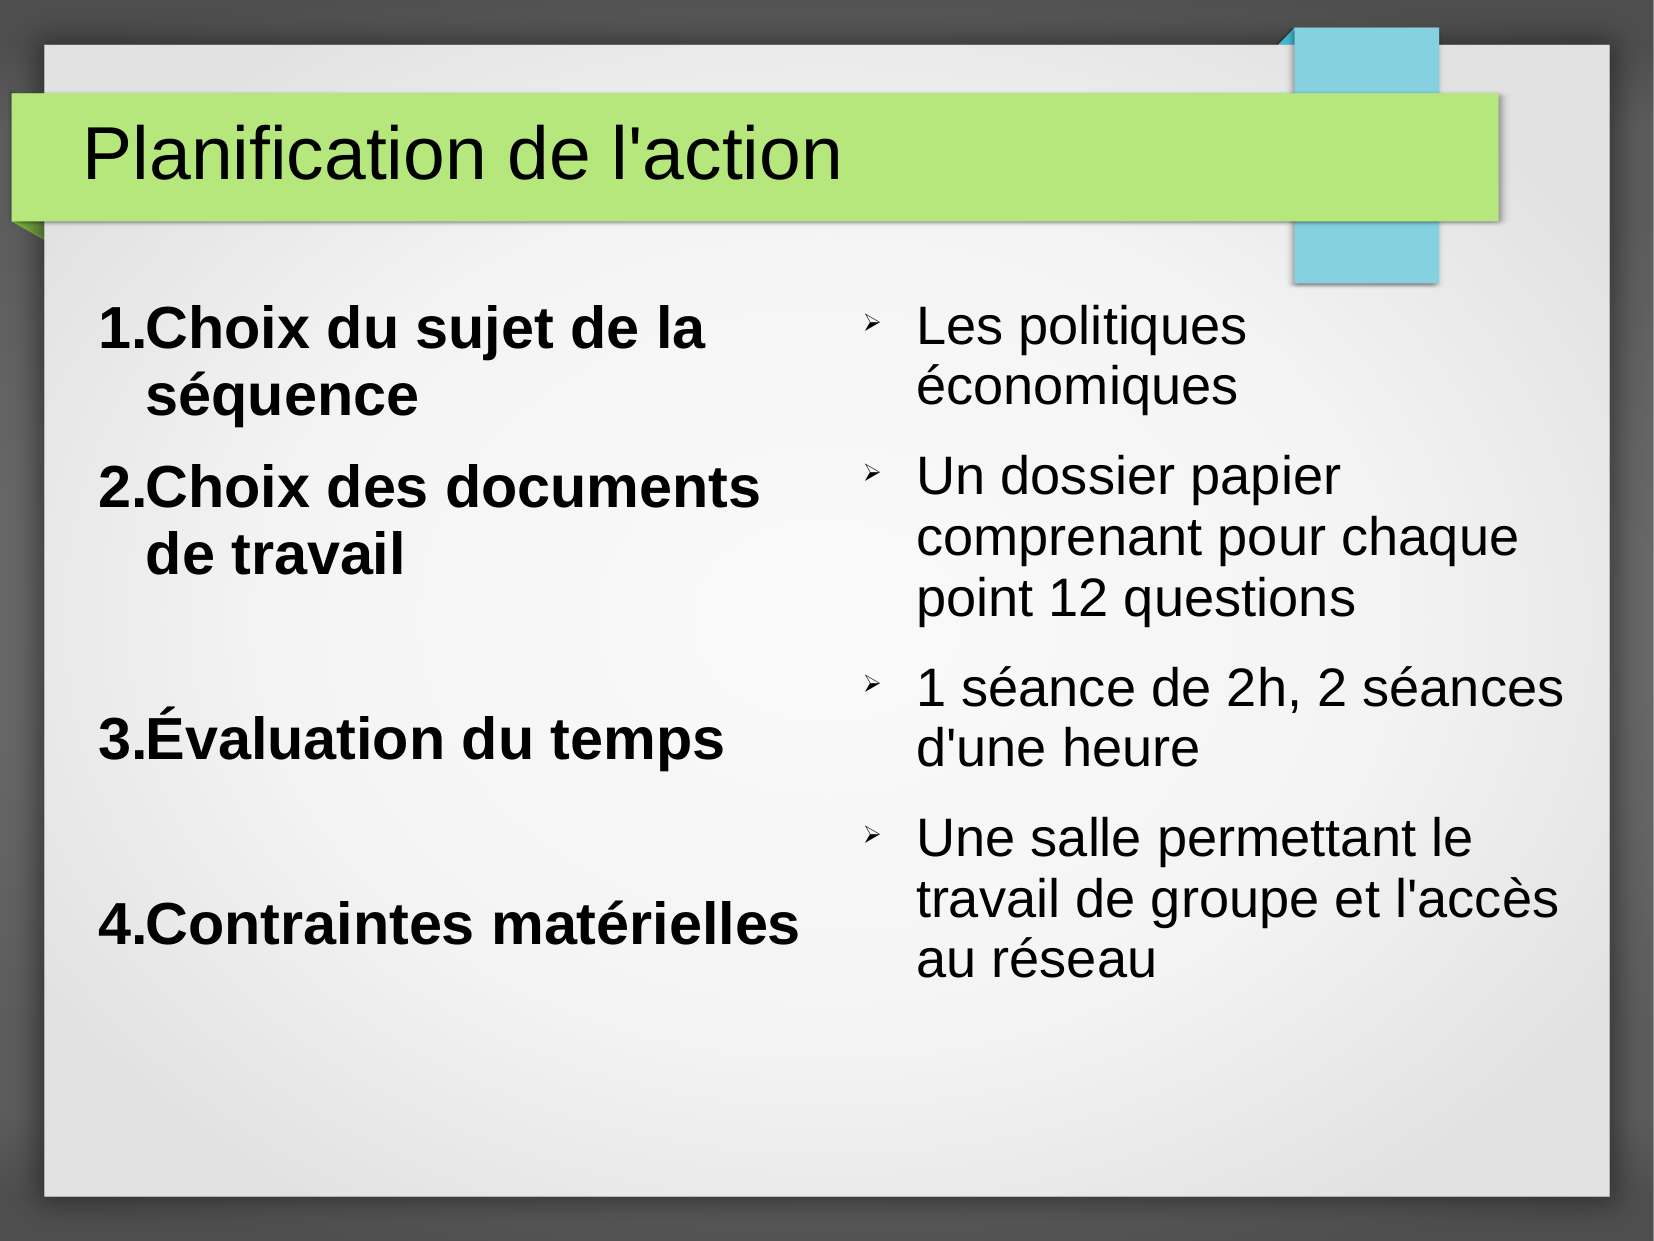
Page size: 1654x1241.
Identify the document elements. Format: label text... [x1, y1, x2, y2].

list Choix du sujet de la séquence Choix des documents de travail Évaluation du temps Contraintes matérielles [82, 295, 809, 1015]
picture [0, 0, 1654, 1241]
title Planification de l'action [82, 94, 1264, 213]
list Les politiques économiques Un dossier papier comprenant pour chaque point 12 questions 1 séance de 2h, 2 séances d'une heure Une salle permettant le travail de groupe et l'accès au réseau [845, 295, 1572, 1015]
